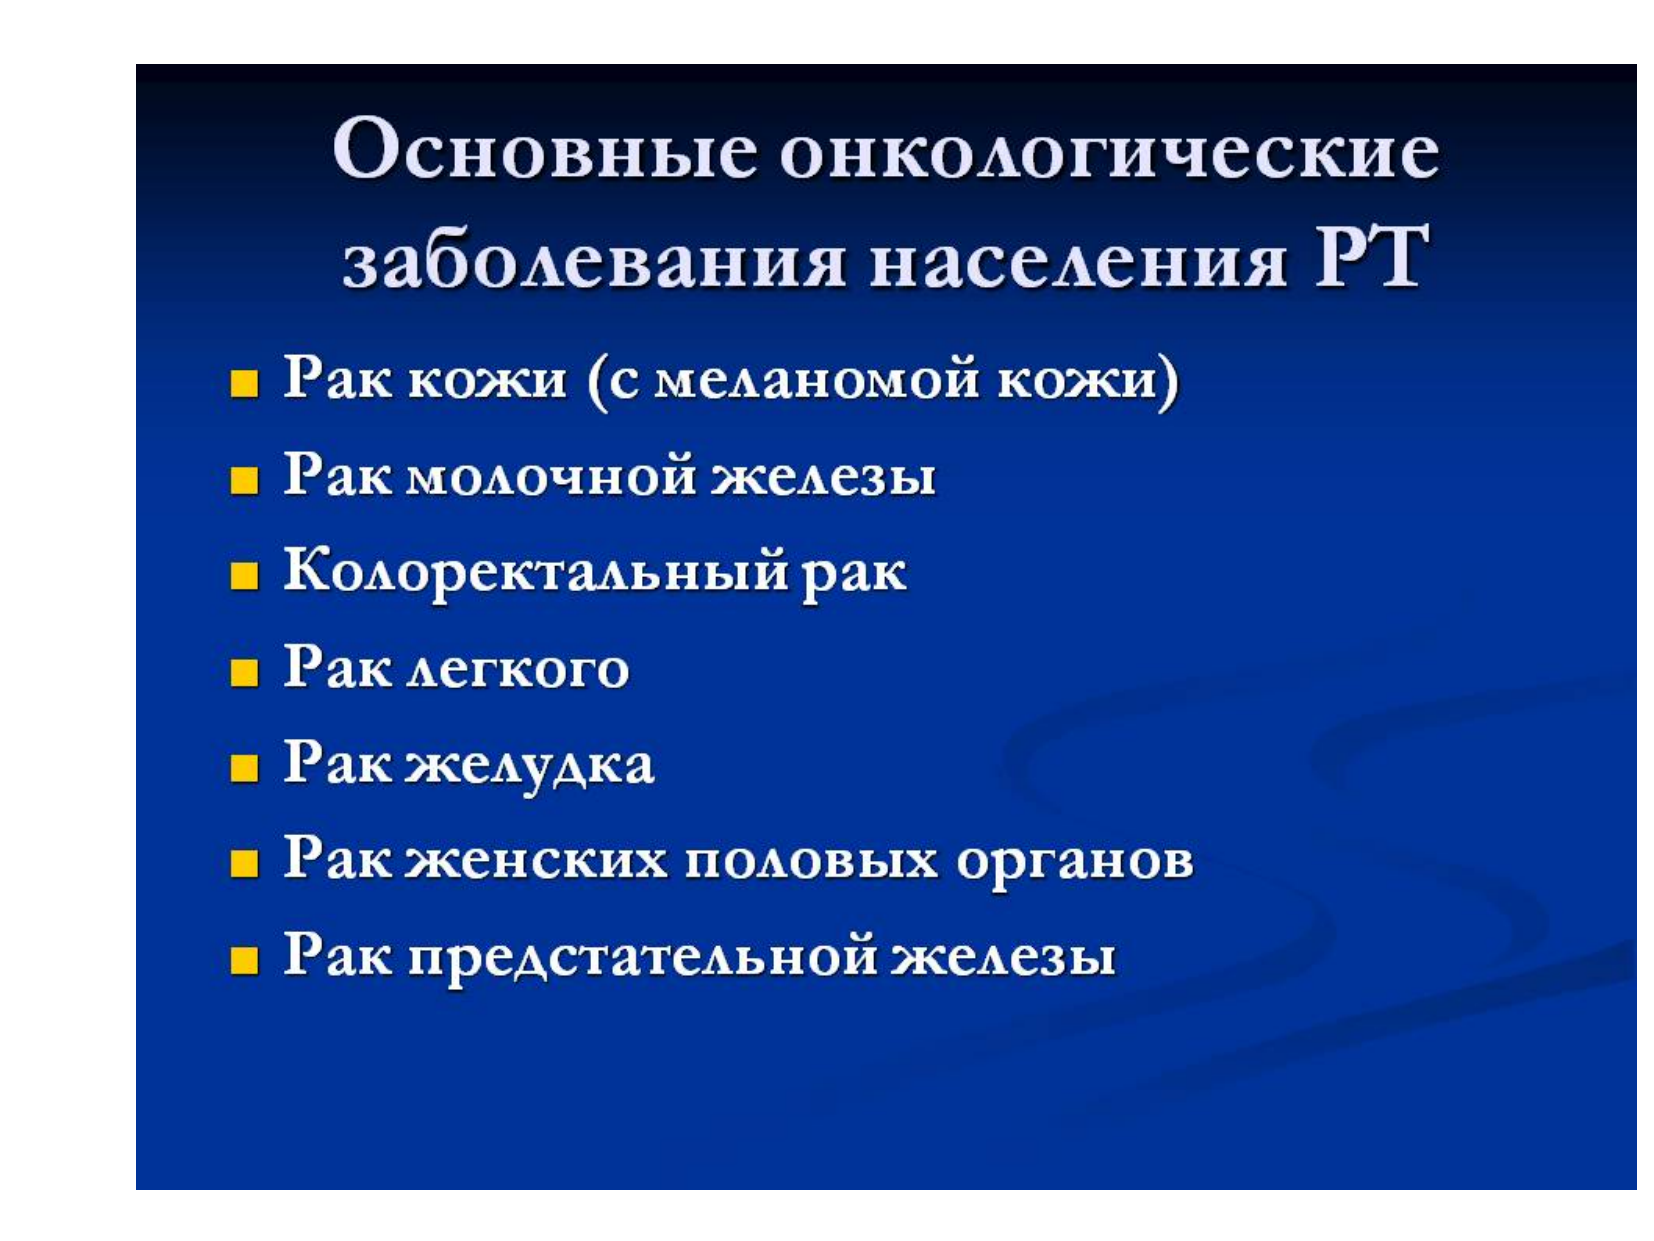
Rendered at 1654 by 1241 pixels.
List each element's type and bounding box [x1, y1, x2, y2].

picture [136, 64, 1637, 1190]
